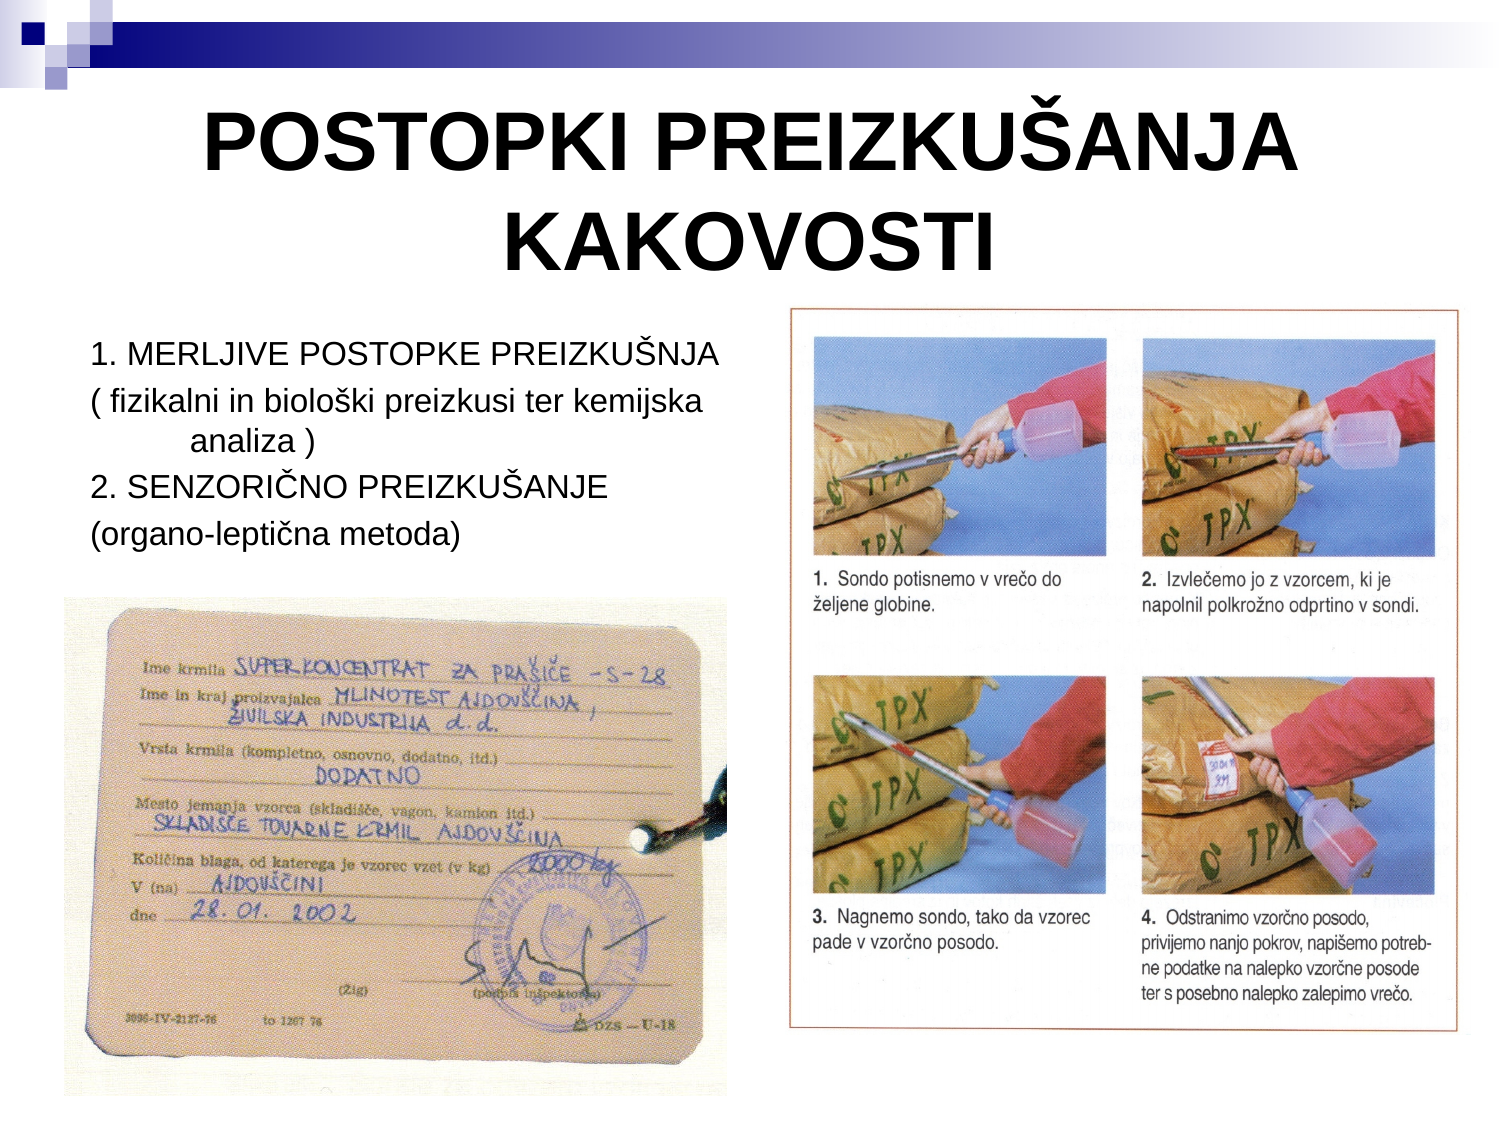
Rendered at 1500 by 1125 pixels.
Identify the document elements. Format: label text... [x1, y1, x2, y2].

title POSTOPKI PREIZKUŠANJA KAKOVOSTI [75, 75, 1425, 300]
list 1. MERLJIVE POSTOPKE PREIZKUŠNJA ( fizikalni in biološki preizkusi ter kemijska analiza ) 2. SENZORIČNO PREIZKUŠANJE (organo-leptična metoda) [75, 324, 774, 963]
picture [64, 597, 727, 1096]
picture [785, 302, 1471, 1035]
